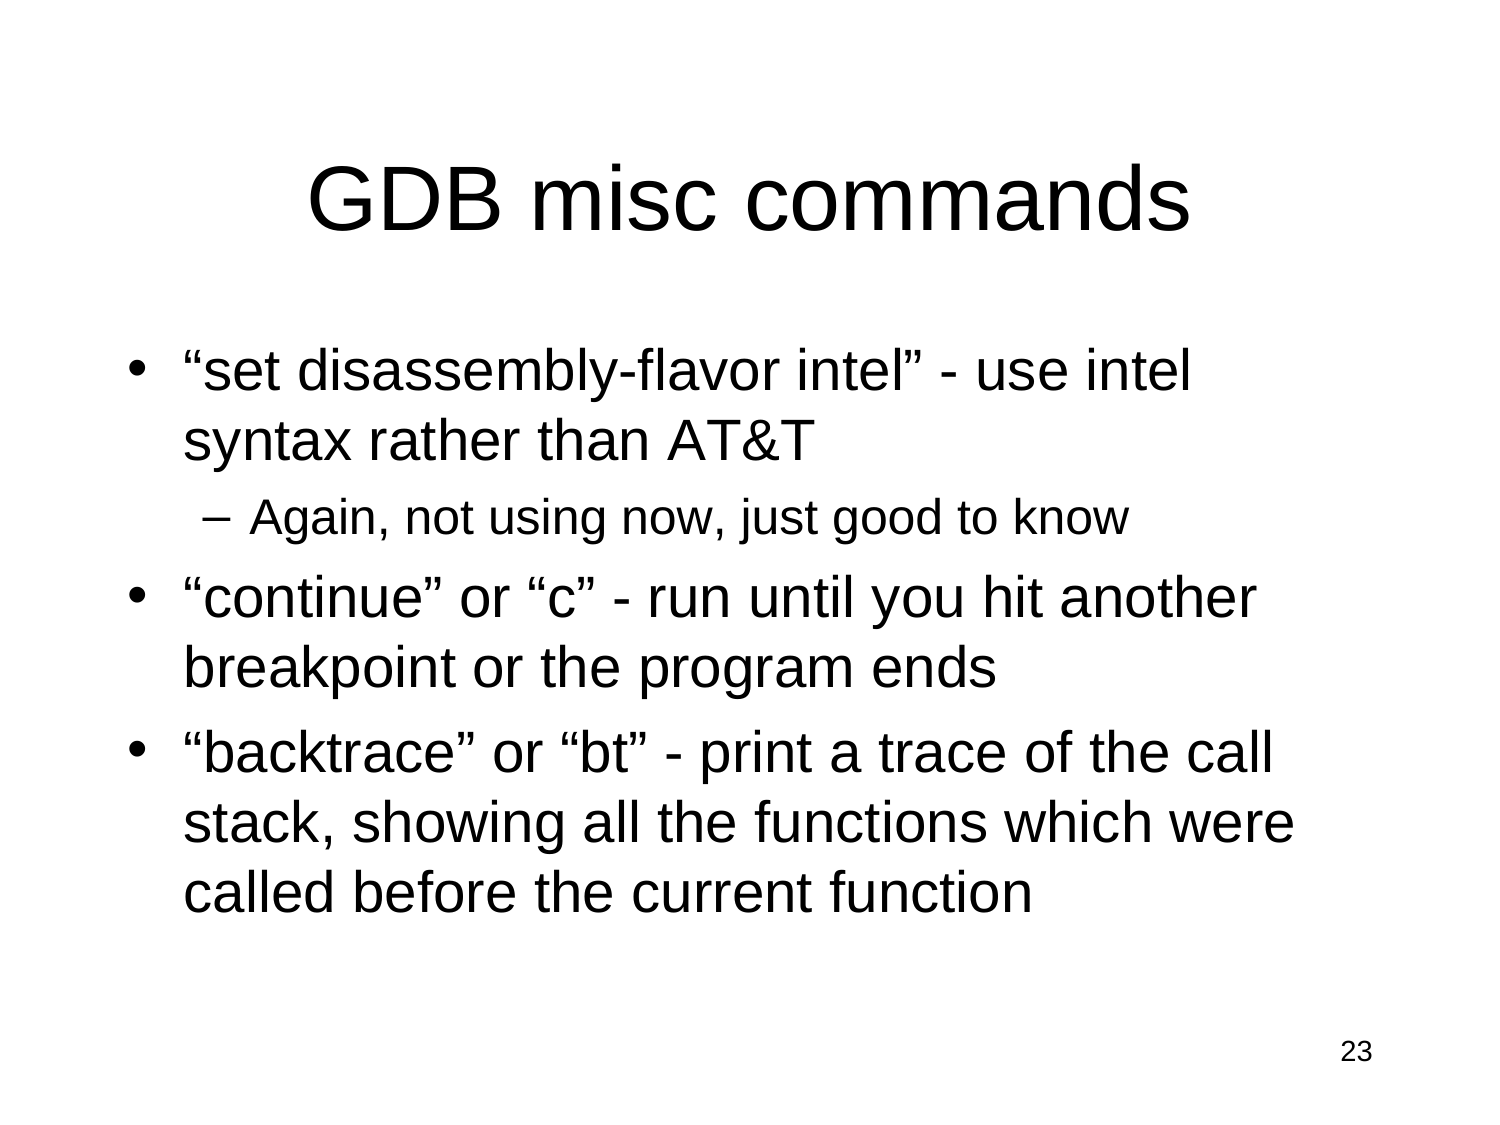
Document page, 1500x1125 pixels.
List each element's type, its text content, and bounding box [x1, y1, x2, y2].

text_box <number> [1074, 1025, 1388, 1101]
list “set disassembly-flavor intel” - use intel syntax rather than AT&T Again, not using now, just good to know “continue” or “c” - run until you hit another breakpoint or the program ends “backtrace” or “bt” - print a trace of the call stack, showing all the functions which were called before the current function [112, 324, 1388, 1001]
title GDB misc commands [112, 99, 1388, 288]
